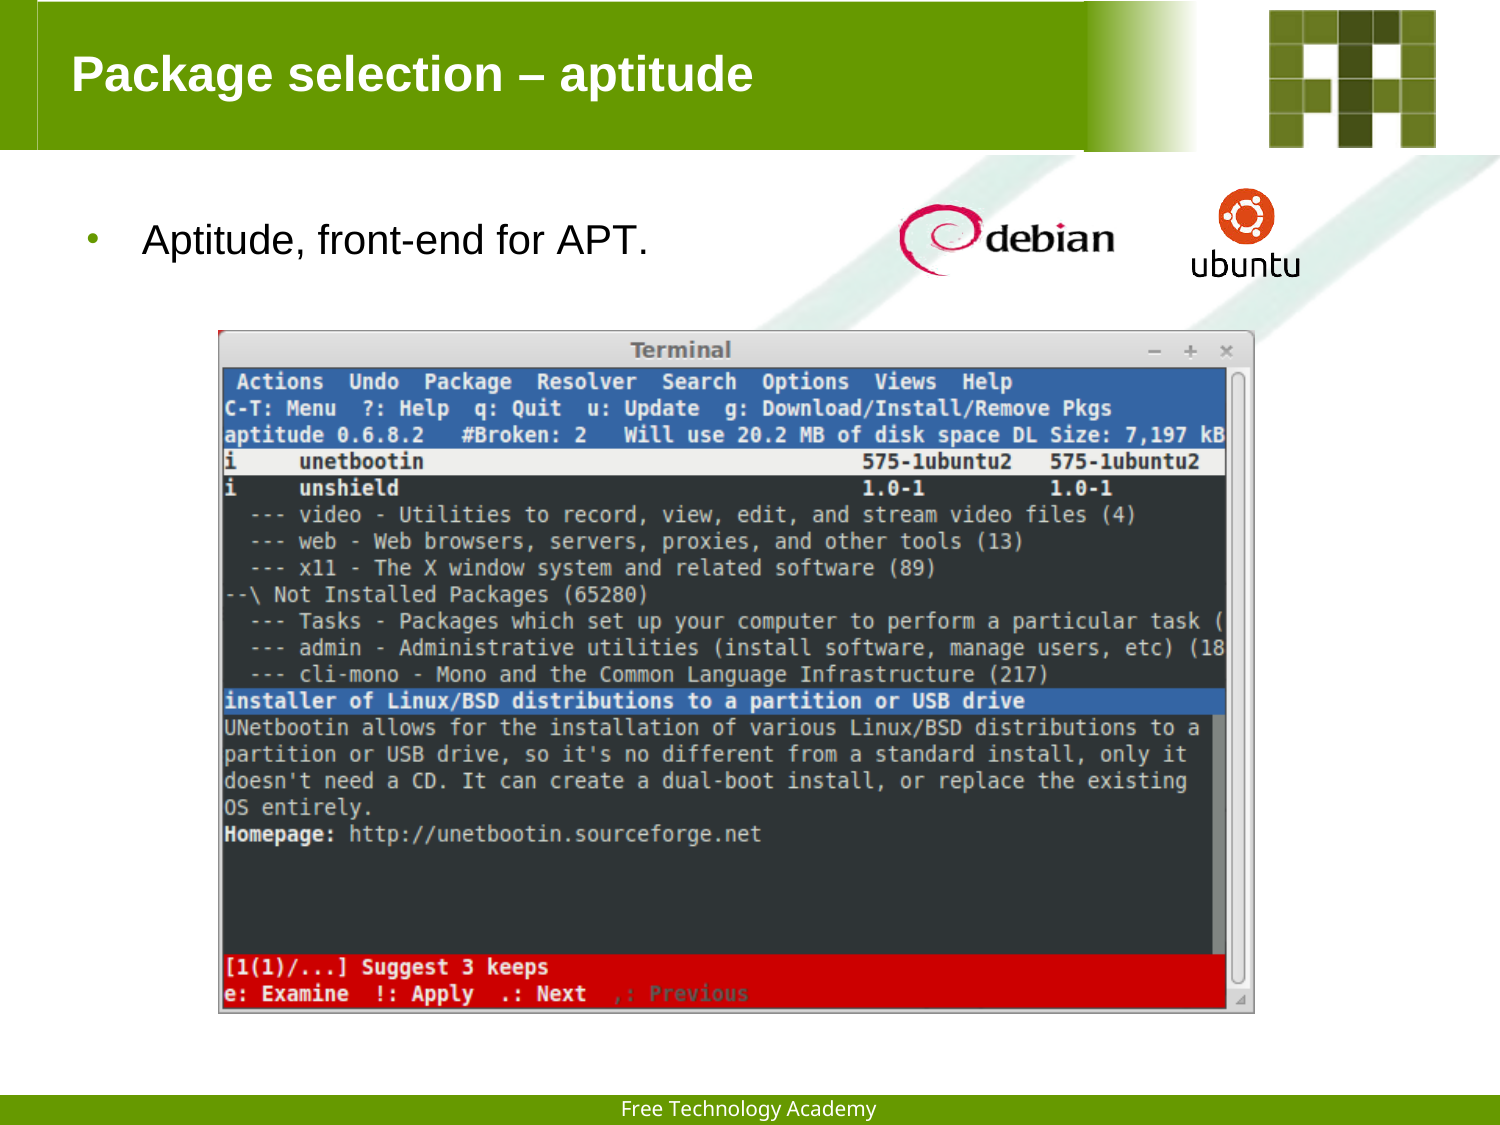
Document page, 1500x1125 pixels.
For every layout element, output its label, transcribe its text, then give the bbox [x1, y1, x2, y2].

title Package selection – aptitude [56, 1, 1107, 152]
picture [218, 330, 1255, 1014]
picture [1187, 183, 1306, 281]
picture [1269, 10, 1436, 148]
picture [891, 200, 1128, 278]
list Aptitude, front-end for APT. [70, 205, 1012, 290]
